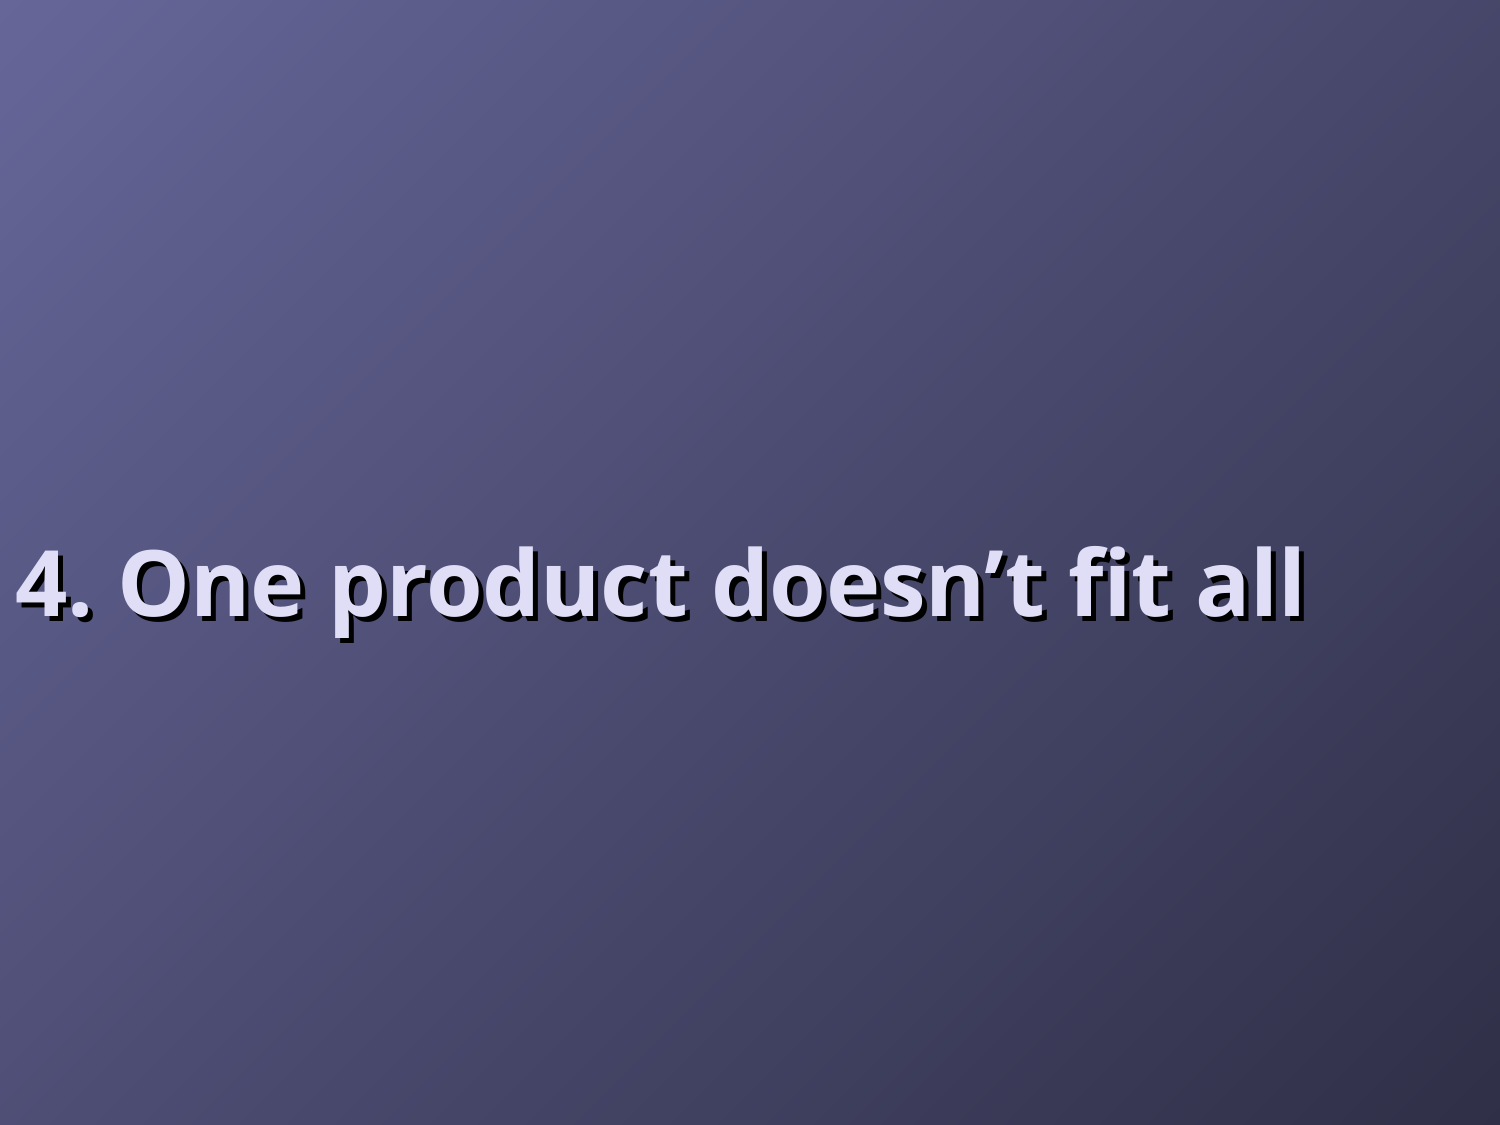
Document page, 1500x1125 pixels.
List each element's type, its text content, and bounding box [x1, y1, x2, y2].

title 4. One product doesn’t fit all [0, 487, 1500, 676]
